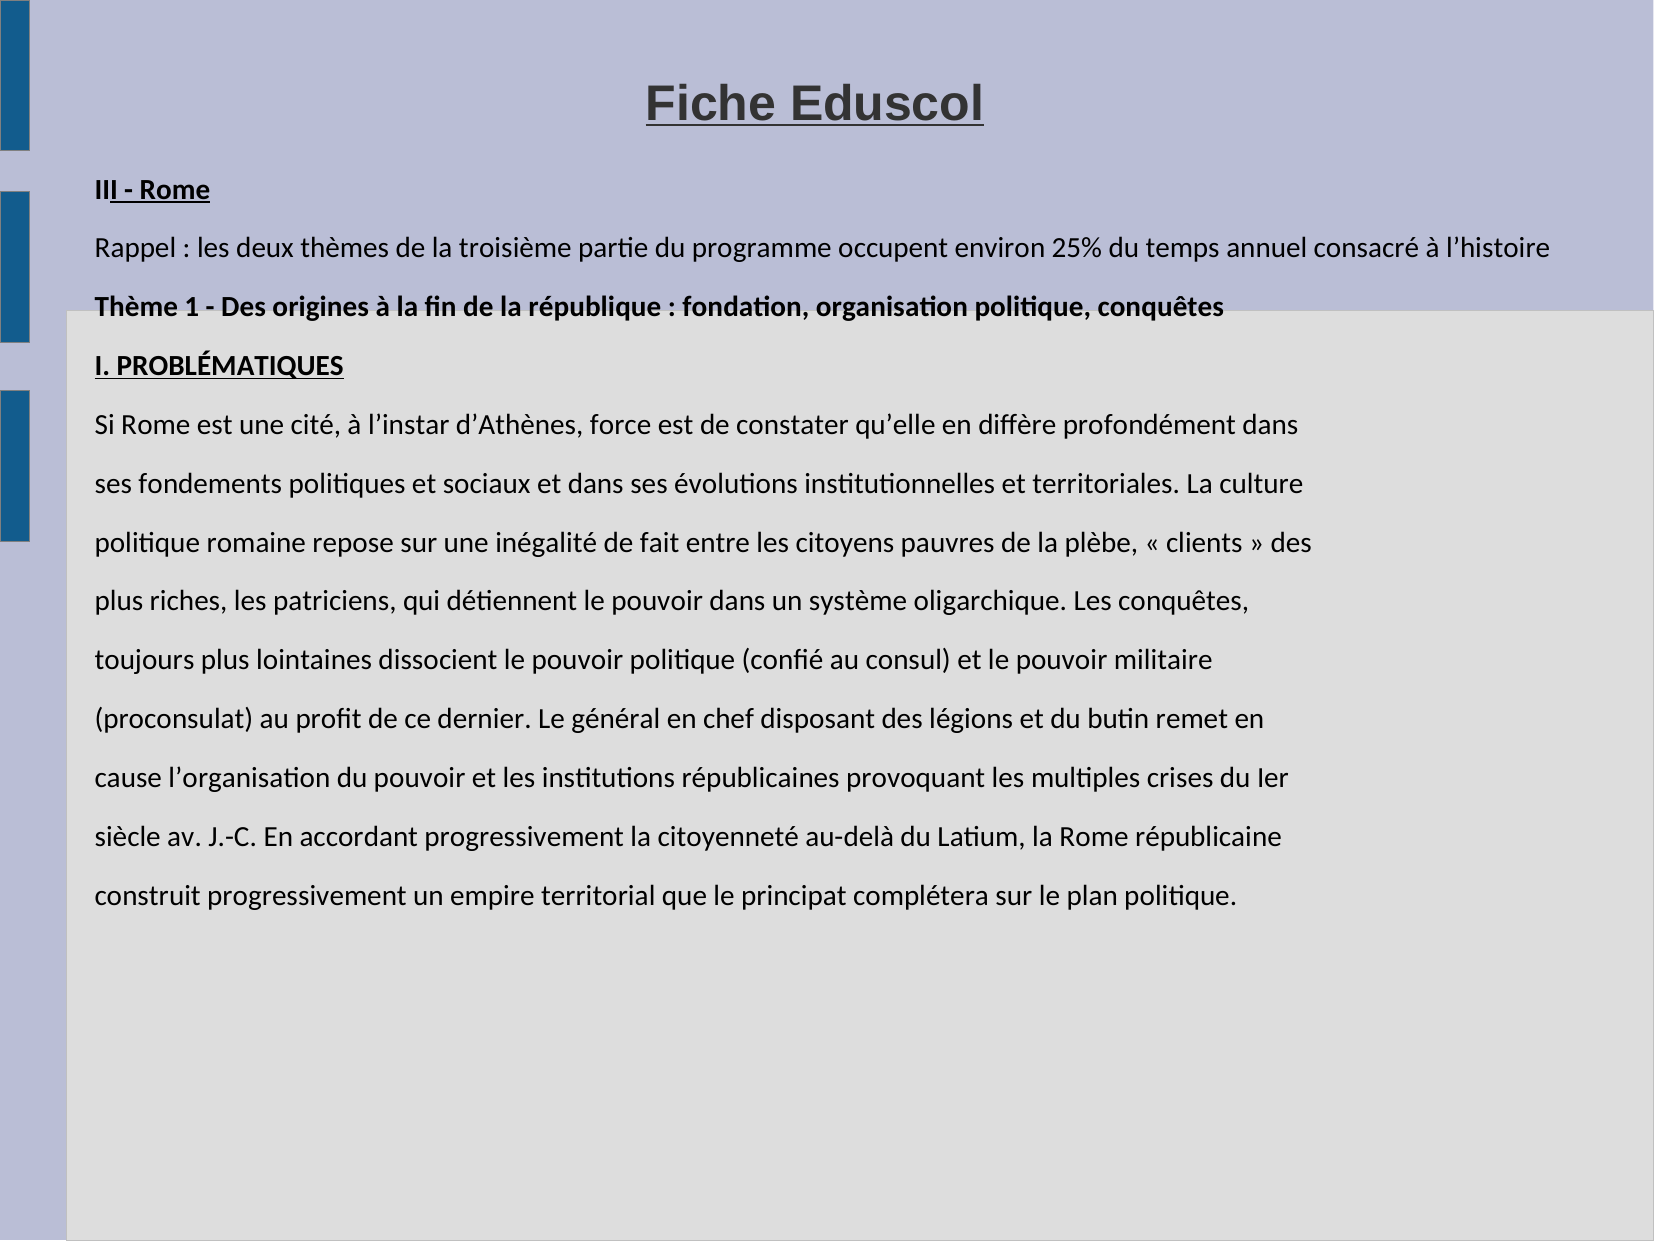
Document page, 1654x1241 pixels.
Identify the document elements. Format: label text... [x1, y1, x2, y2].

title Fiche Eduscol [70, 0, 1560, 177]
list III - Rome Rappel : les deux thèmes de la troisième partie du programme occupent environ 25% du temps annuel consacré à l’histoire Thème 1 - Des origines à la fin de la république : fondation, organisation politique, conquêtes I. PROBLÉMATIQUES Si Rome est une cité, à l’instar d’Athènes, force est de constater qu’elle en diffère profondément dans ses fondements politiques et sociaux et dans ses évolutions institutionnelles et territoriales. La culture politique romaine repose sur une inégalité de fait entre les citoyens pauvres de la plèbe, « clients » des plus riches, les patriciens, qui détiennent le pouvoir dans un système oligarchique. Les conquêtes, toujours plus lointaines dissocient le pouvoir politique (confié au consul) et le pouvoir militaire (proconsulat) au profit de ce dernier. Le général en chef disposant des légions et du butin remet en cause l’organisation du pouvoir et les institutions républicaines provoquant les multiples crises du Ier siècle av. J.-C. En accordant progressivement la citoyenneté au-delà du Latium, la Rome républicaine construit progressivement un empire territorial que le principat complétera sur le plan politique. [23, 177, 1654, 1241]
